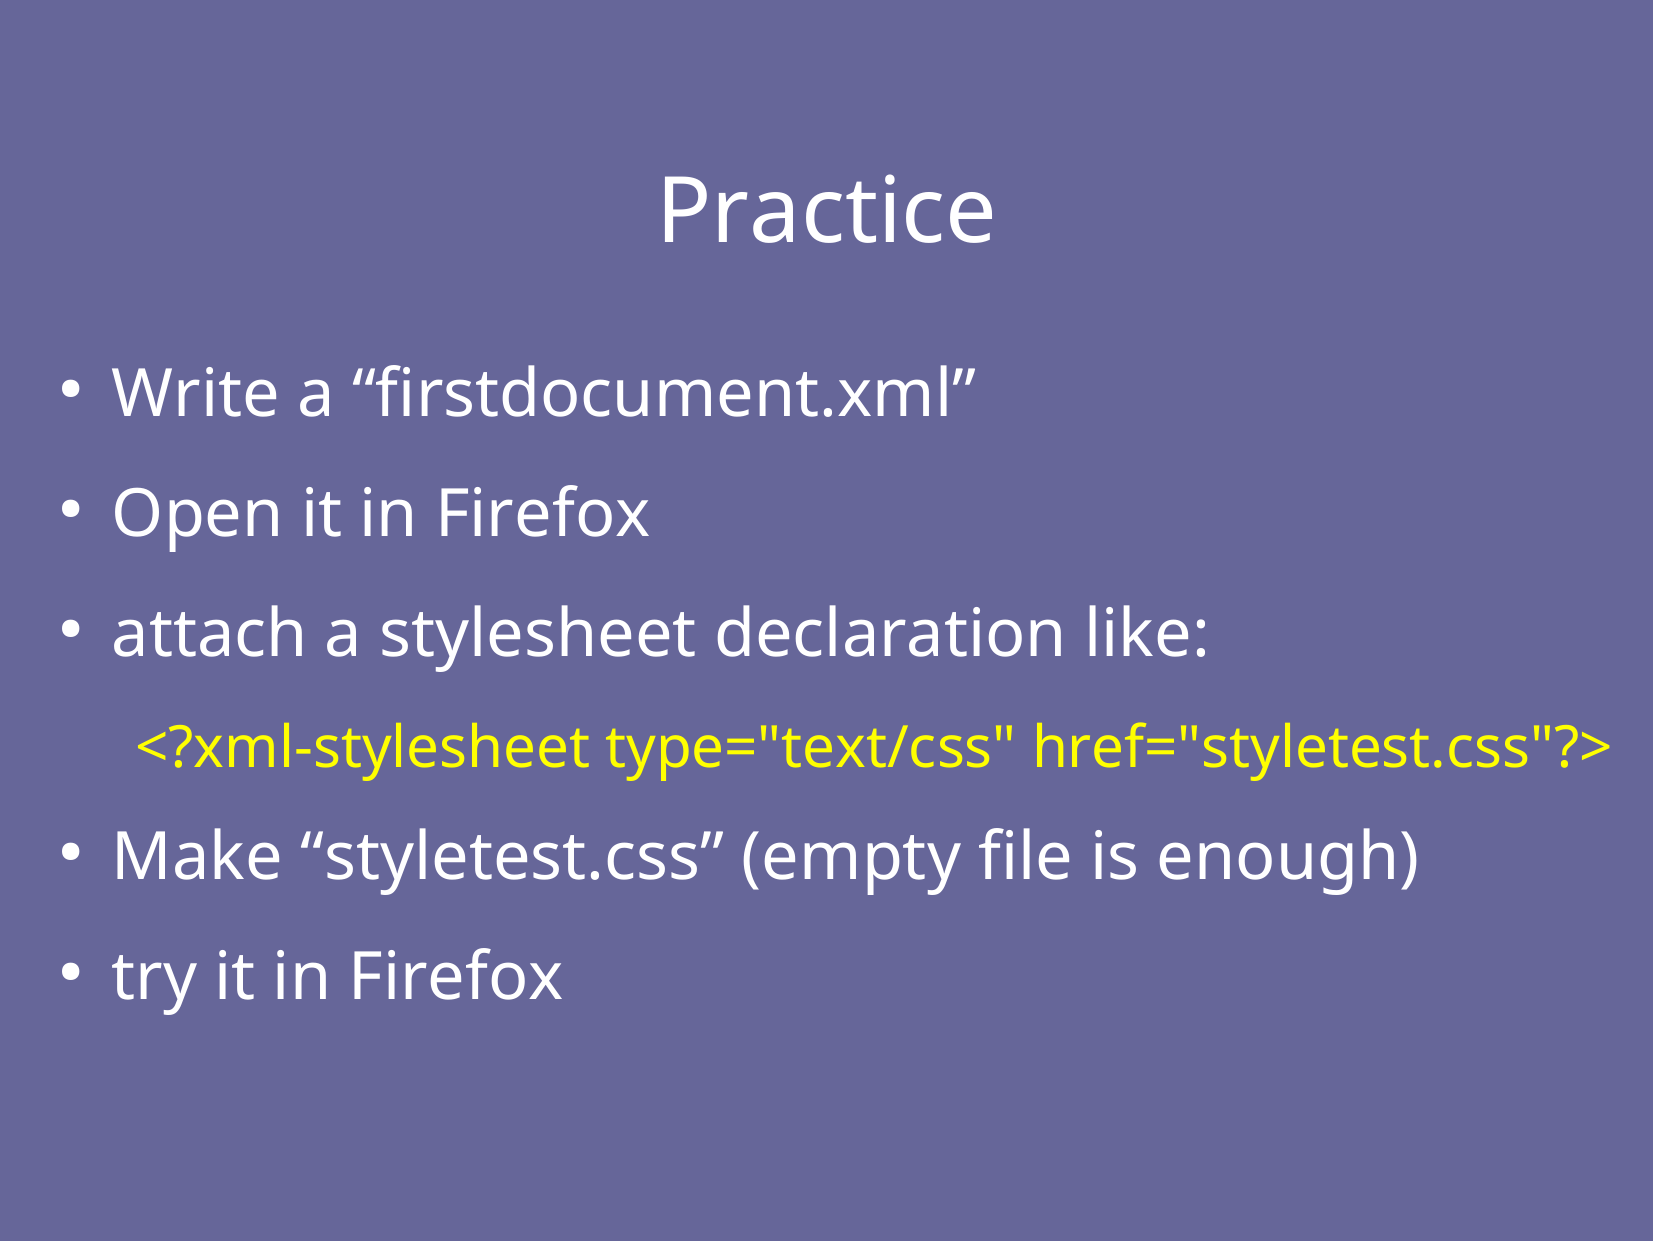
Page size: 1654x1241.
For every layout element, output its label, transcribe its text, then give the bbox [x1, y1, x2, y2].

title Practice [121, 102, 1534, 311]
list Write a “firstdocument.xml” Open it in Firefox attach a stylesheet declaration like: <?xml-stylesheet type="text/css" href="styletest.css"?> Make “styletest.css” (empty file is enough) try it in Firefox [41, 344, 1634, 1127]
